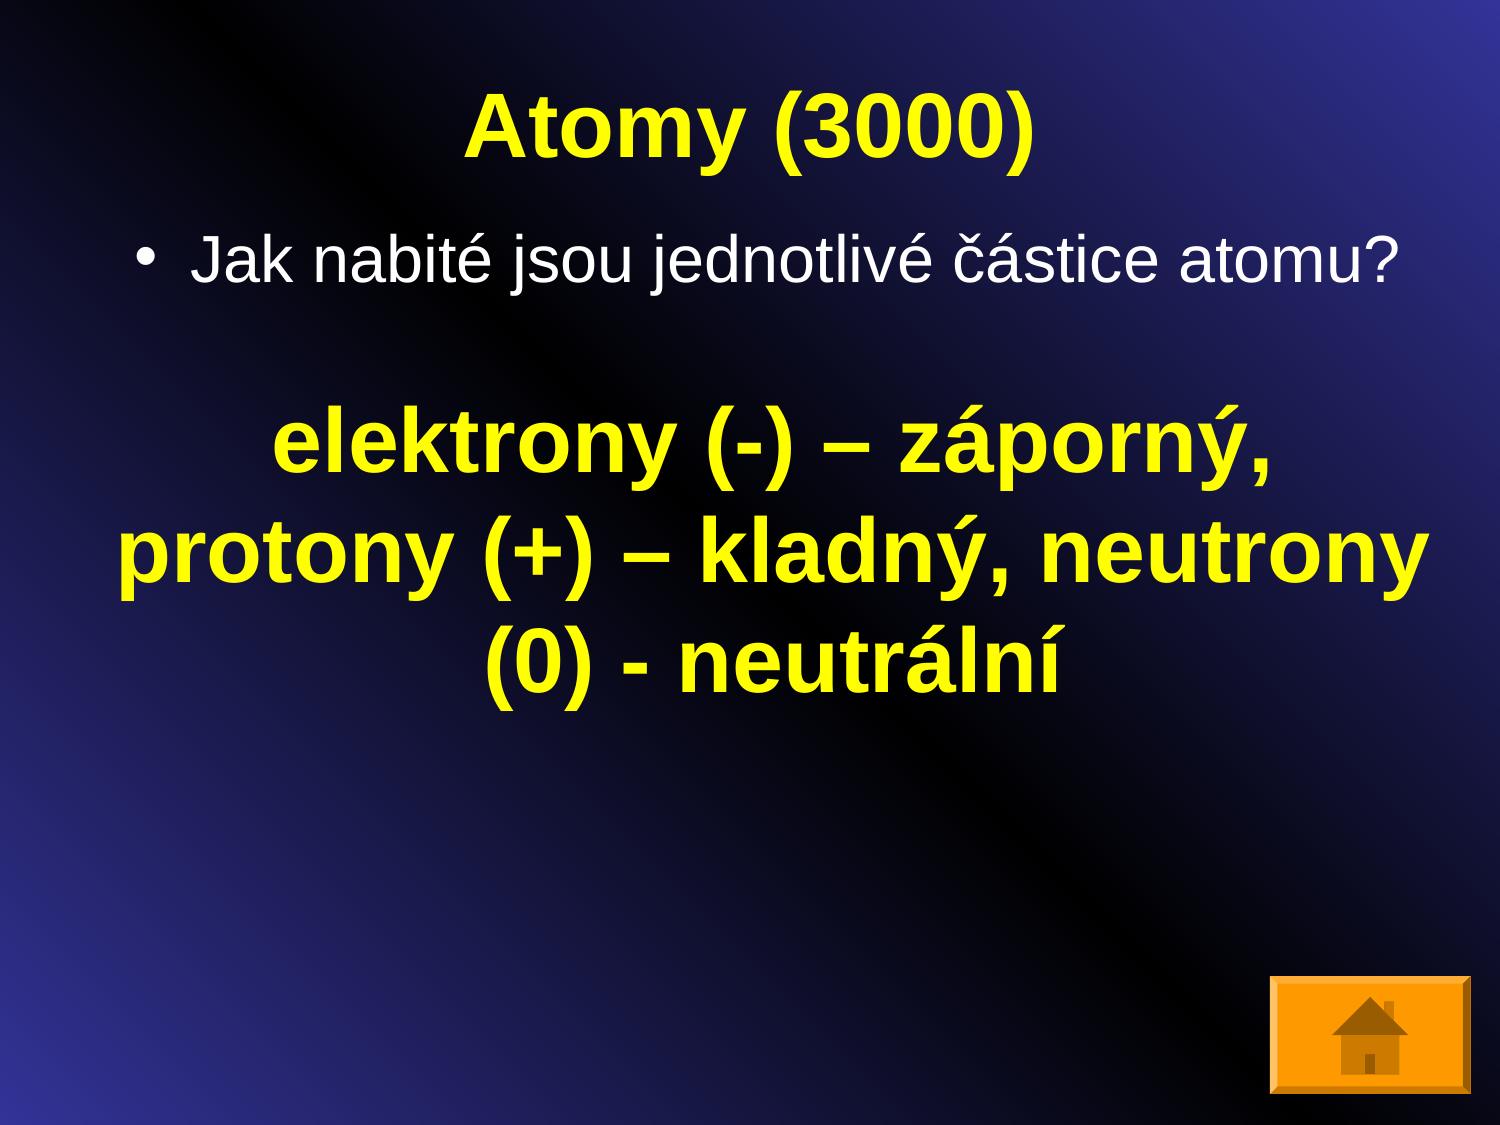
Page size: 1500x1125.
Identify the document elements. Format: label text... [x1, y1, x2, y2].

text_box elektrony (-) – záporný, protony (+) – kladný, neutrony (0) - neutrální [88, 373, 1459, 719]
list Jak nabité jsou jednotlivé částice atomu? [112, 208, 1424, 373]
text_box [1271, 976, 1471, 1094]
title Atomy (3000) [75, 45, 1426, 197]
